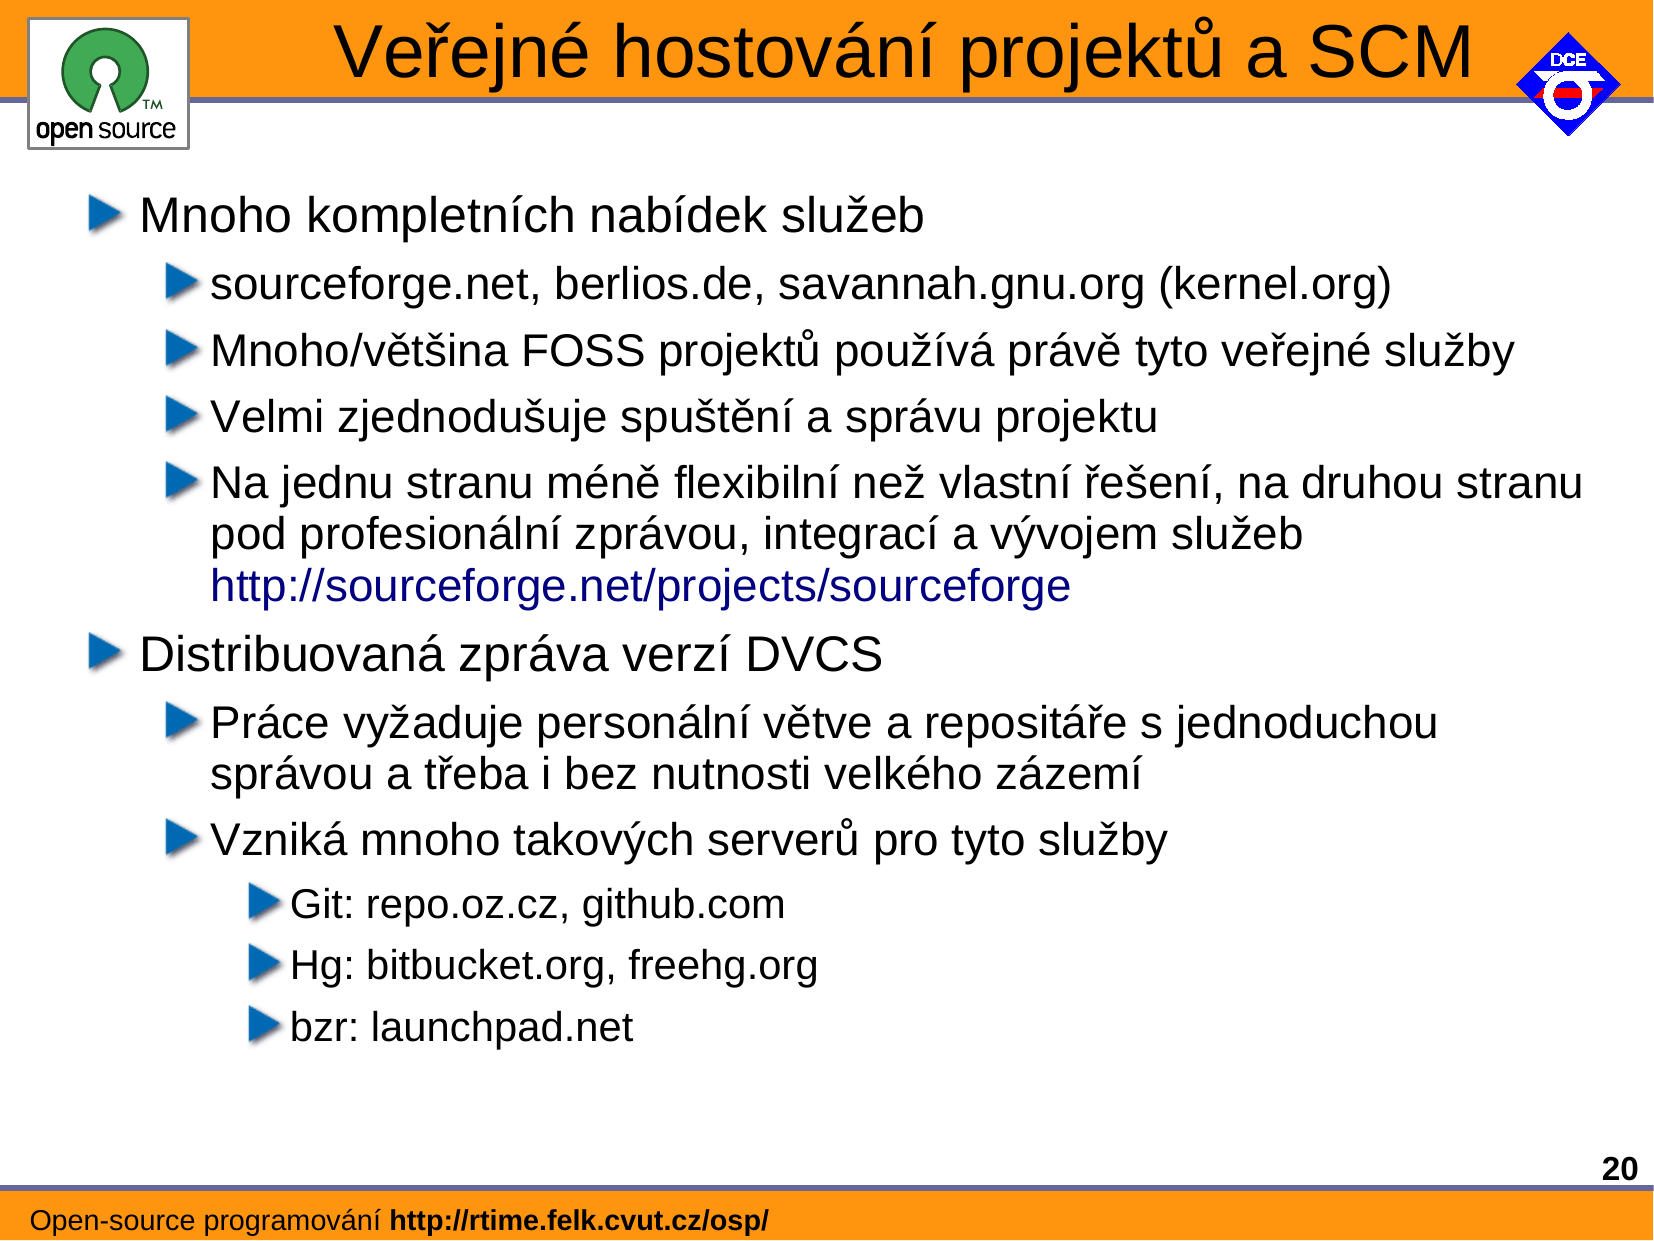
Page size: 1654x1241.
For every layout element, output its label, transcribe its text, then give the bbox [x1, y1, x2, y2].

list Mnoho kompletních nabídek služeb sourceforge.net, berlios.de, savannah.gnu.org (kernel.org) Mnoho/většina FOSS projektů používá právě tyto veřejné služby Velmi zjednodušuje spuštění a správu projektu Na jednu stranu méně flexibilní než vlastní řešení, na druhou stranu pod profesionální zprávou, integrací a vývojem služeb http://sourceforge.net/projects/sourceforge Distribuovaná zpráva verzí DVCS Práce vyžaduje personální větve a repositáře s jednoduchou správou a třeba i bez nutnosti velkého zázemí Vzniká mnoho takových serverů pro tyto služby Git: repo.oz.cz, github.com Hg: bitbucket.org, freehg.org bzr: launchpad.net [68, 187, 1592, 1145]
title Veřejné hostování projektů a SCM [178, 4, 1631, 98]
